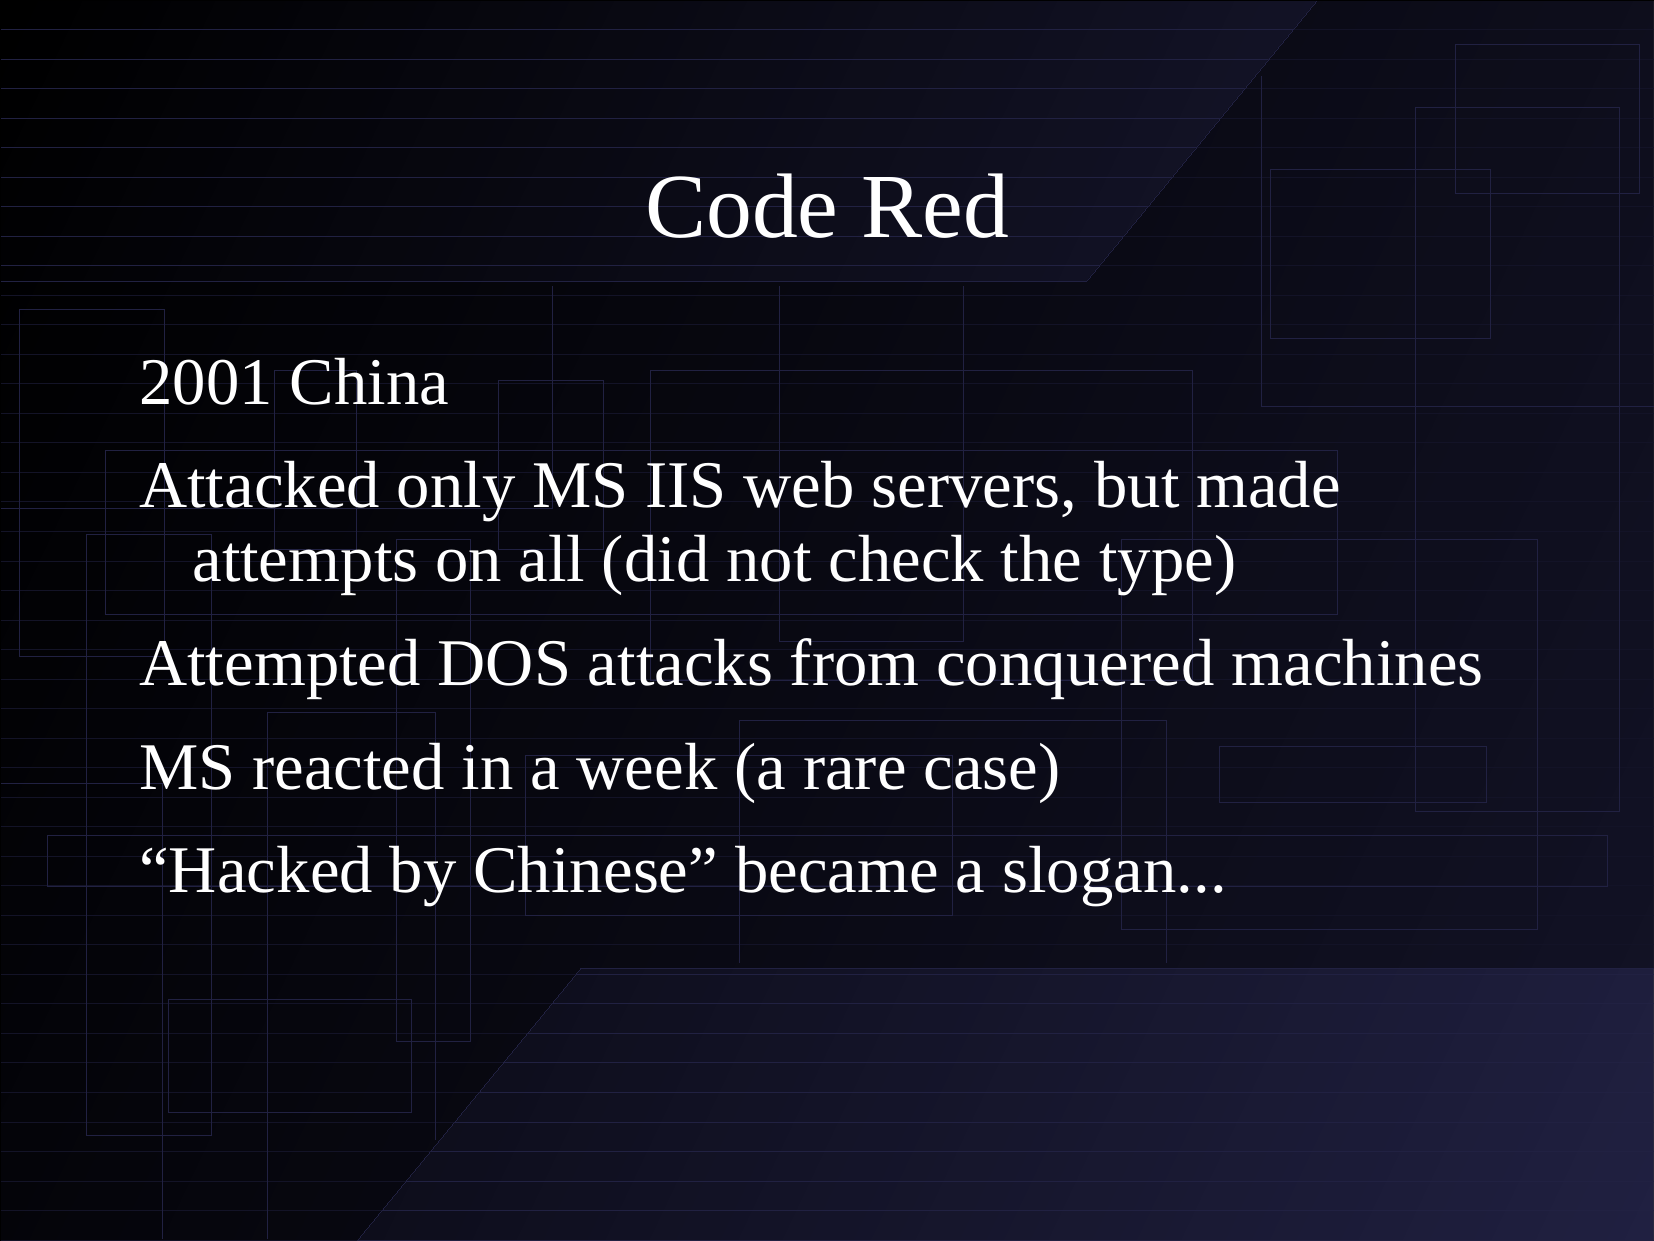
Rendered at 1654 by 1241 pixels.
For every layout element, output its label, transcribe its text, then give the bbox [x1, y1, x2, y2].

list 2001 China Attacked only MS IIS web servers, but made attempts on all (did not check the type) Attempted DOS attacks from conquered machines MS reacted in a week (a rare case) “Hacked by Chinese” became a slogan... [121, 344, 1534, 1127]
title Code Red [121, 102, 1534, 311]
